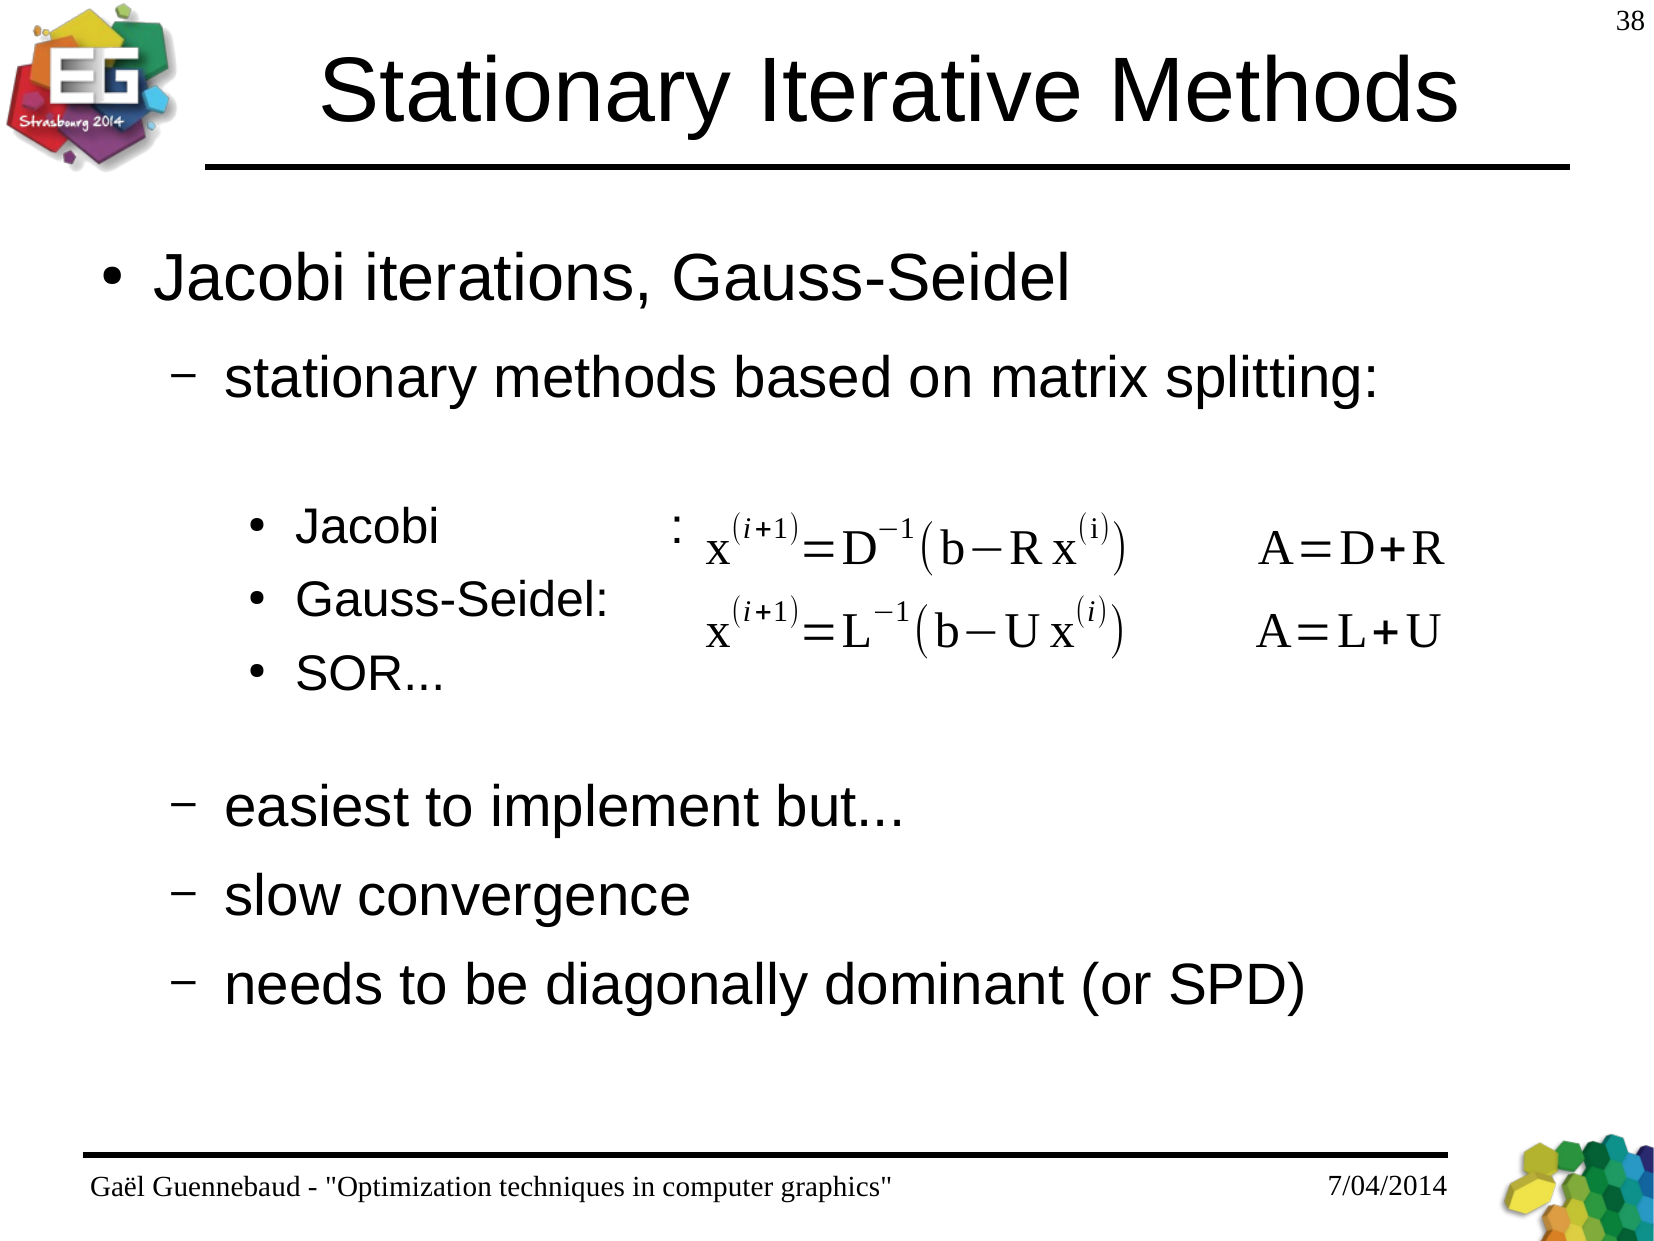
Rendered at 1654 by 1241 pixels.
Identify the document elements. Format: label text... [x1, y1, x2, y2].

picture [1499, 1128, 1654, 1241]
list Jacobi iterations, Gauss-Seidel stationary methods based on matrix splitting: Jacobi : Gauss-Seidel : SOR... easiest to implement but... slow convergence needs to be diagonally dominant (or SPD) [82, 240, 1571, 1126]
picture [0, 0, 180, 180]
title Stationary Iterative Methods [210, 31, 1571, 148]
chart [697, 512, 1455, 579]
chart [697, 594, 1450, 662]
